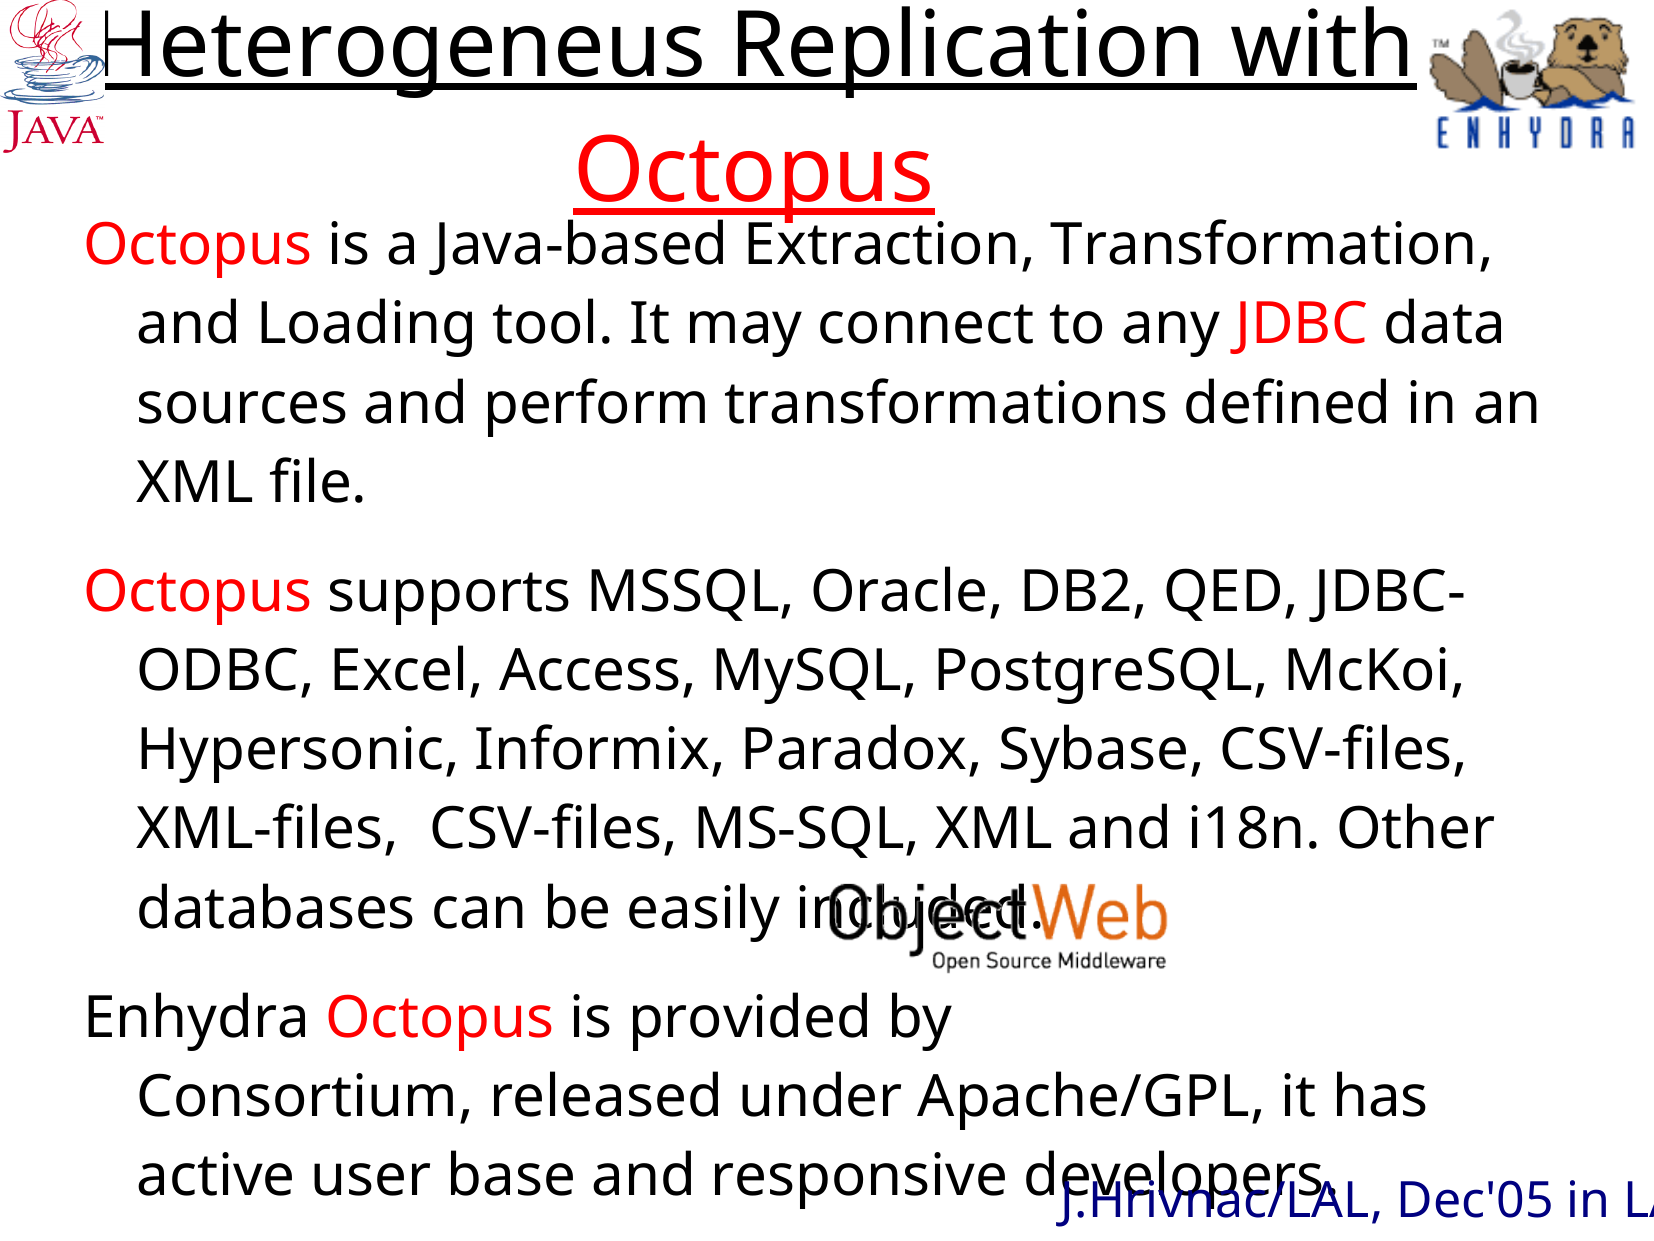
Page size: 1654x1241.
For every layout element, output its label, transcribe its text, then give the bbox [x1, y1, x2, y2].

picture [814, 873, 1196, 999]
picture [0, 0, 105, 153]
list Octopus is a Java-based Extraction, Transformation, and Loading tool. It may connect to any JDBC data sources and perform transformations defined in an XML file. Octopus supports MSSQL, Oracle, DB2, QED, JDBC-ODBC, Excel, Access, MySQL, PostgreSQL, McKoi, Hypersonic, Informix, Paradox, Sybase, CSV-files, XML-files, CSV-files, MS-SQL, XML and i18n. Other databases can be easily included. Enhydra Octopus is provided by Consortium, released under Apache/GPL, it has active user base and responsive developers. [65, 202, 1552, 1143]
picture [1420, 4, 1646, 159]
title Heterogeneus Replication with Octopus [63, 0, 1444, 208]
text_box J.Hrivnac/LAL, Dec'05 in LAL [1060, 1164, 1639, 1241]
